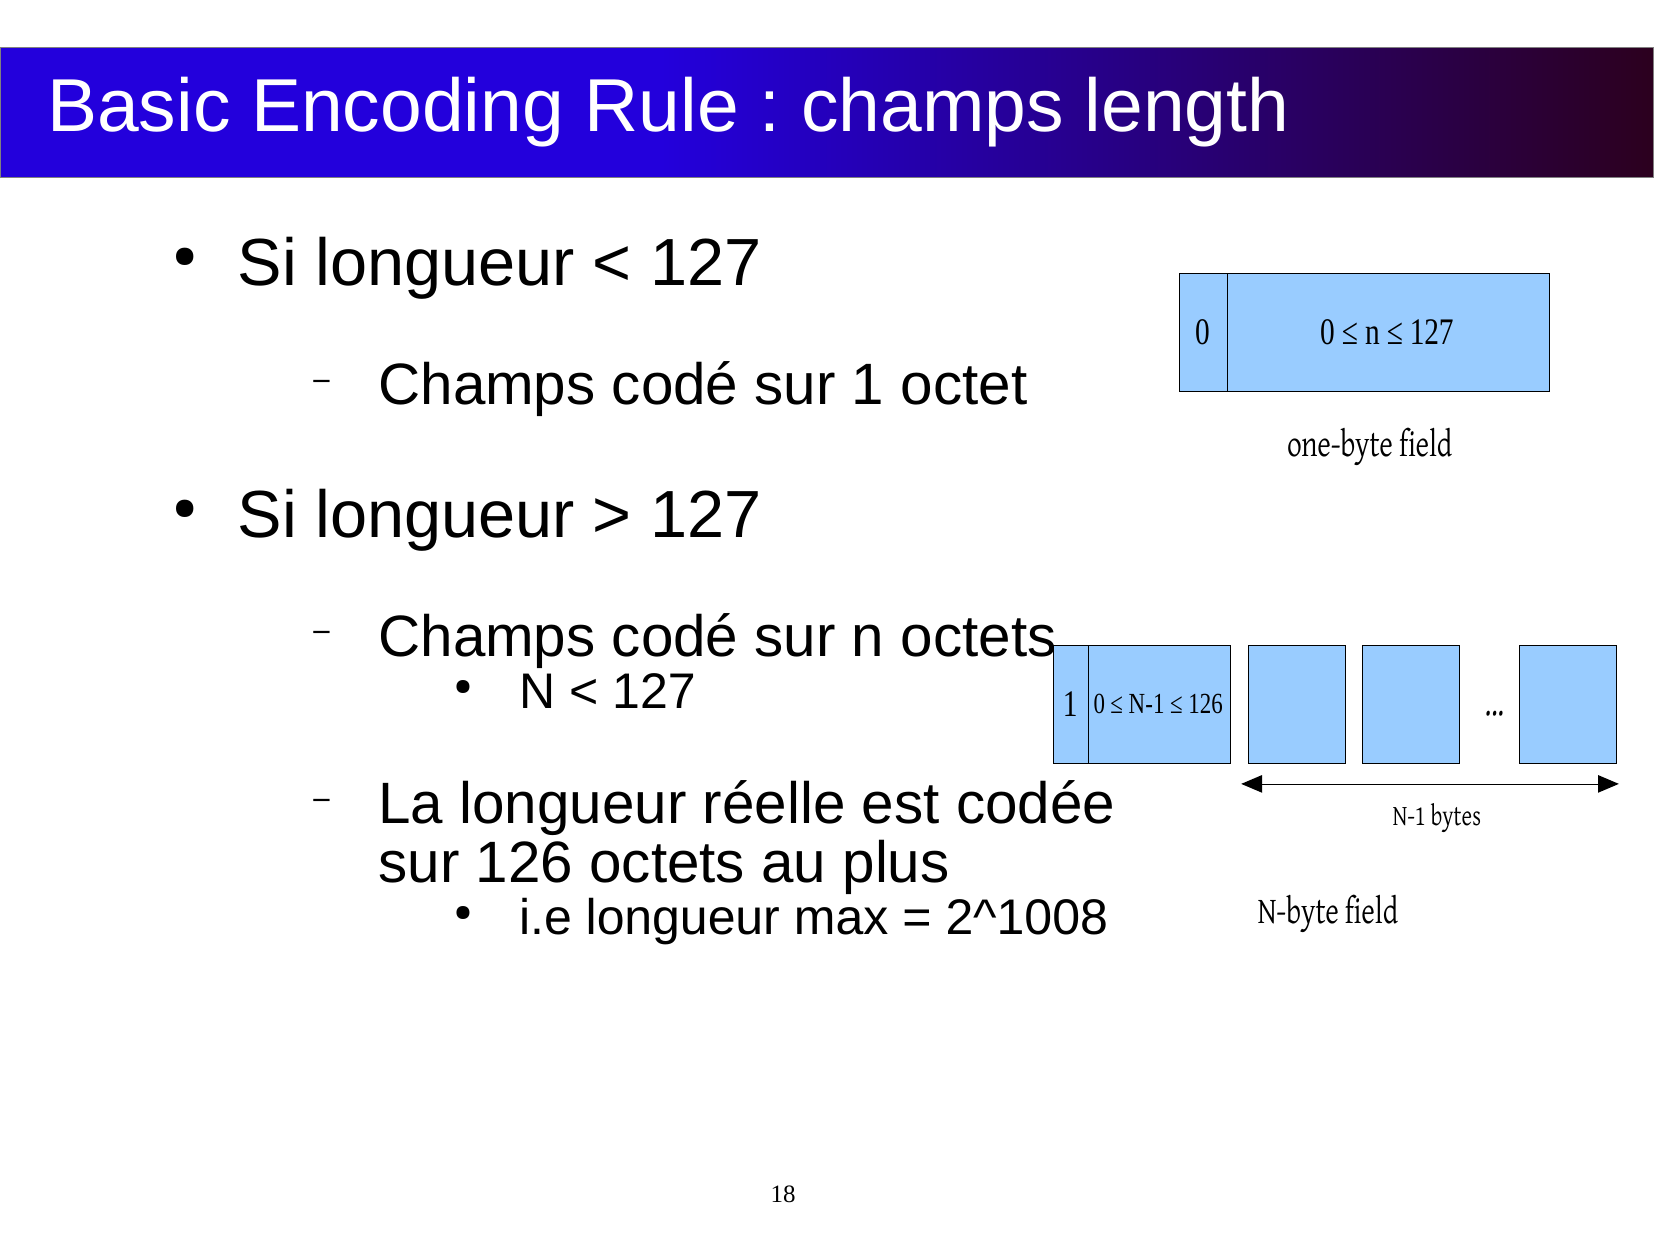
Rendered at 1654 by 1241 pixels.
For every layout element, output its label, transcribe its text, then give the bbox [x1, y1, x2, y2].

title Basic Encoding Rule : champs length [47, 0, 1477, 218]
chart [1041, 154, 1636, 1052]
list Si longueur < 127 Champs codé sur 1 octet Si longueur > 127 Champs codé sur n octets N < 127 La longueur réelle est codée sur 126 octets au plus i.e longueur max = 2^1008 [116, 231, 1041, 951]
